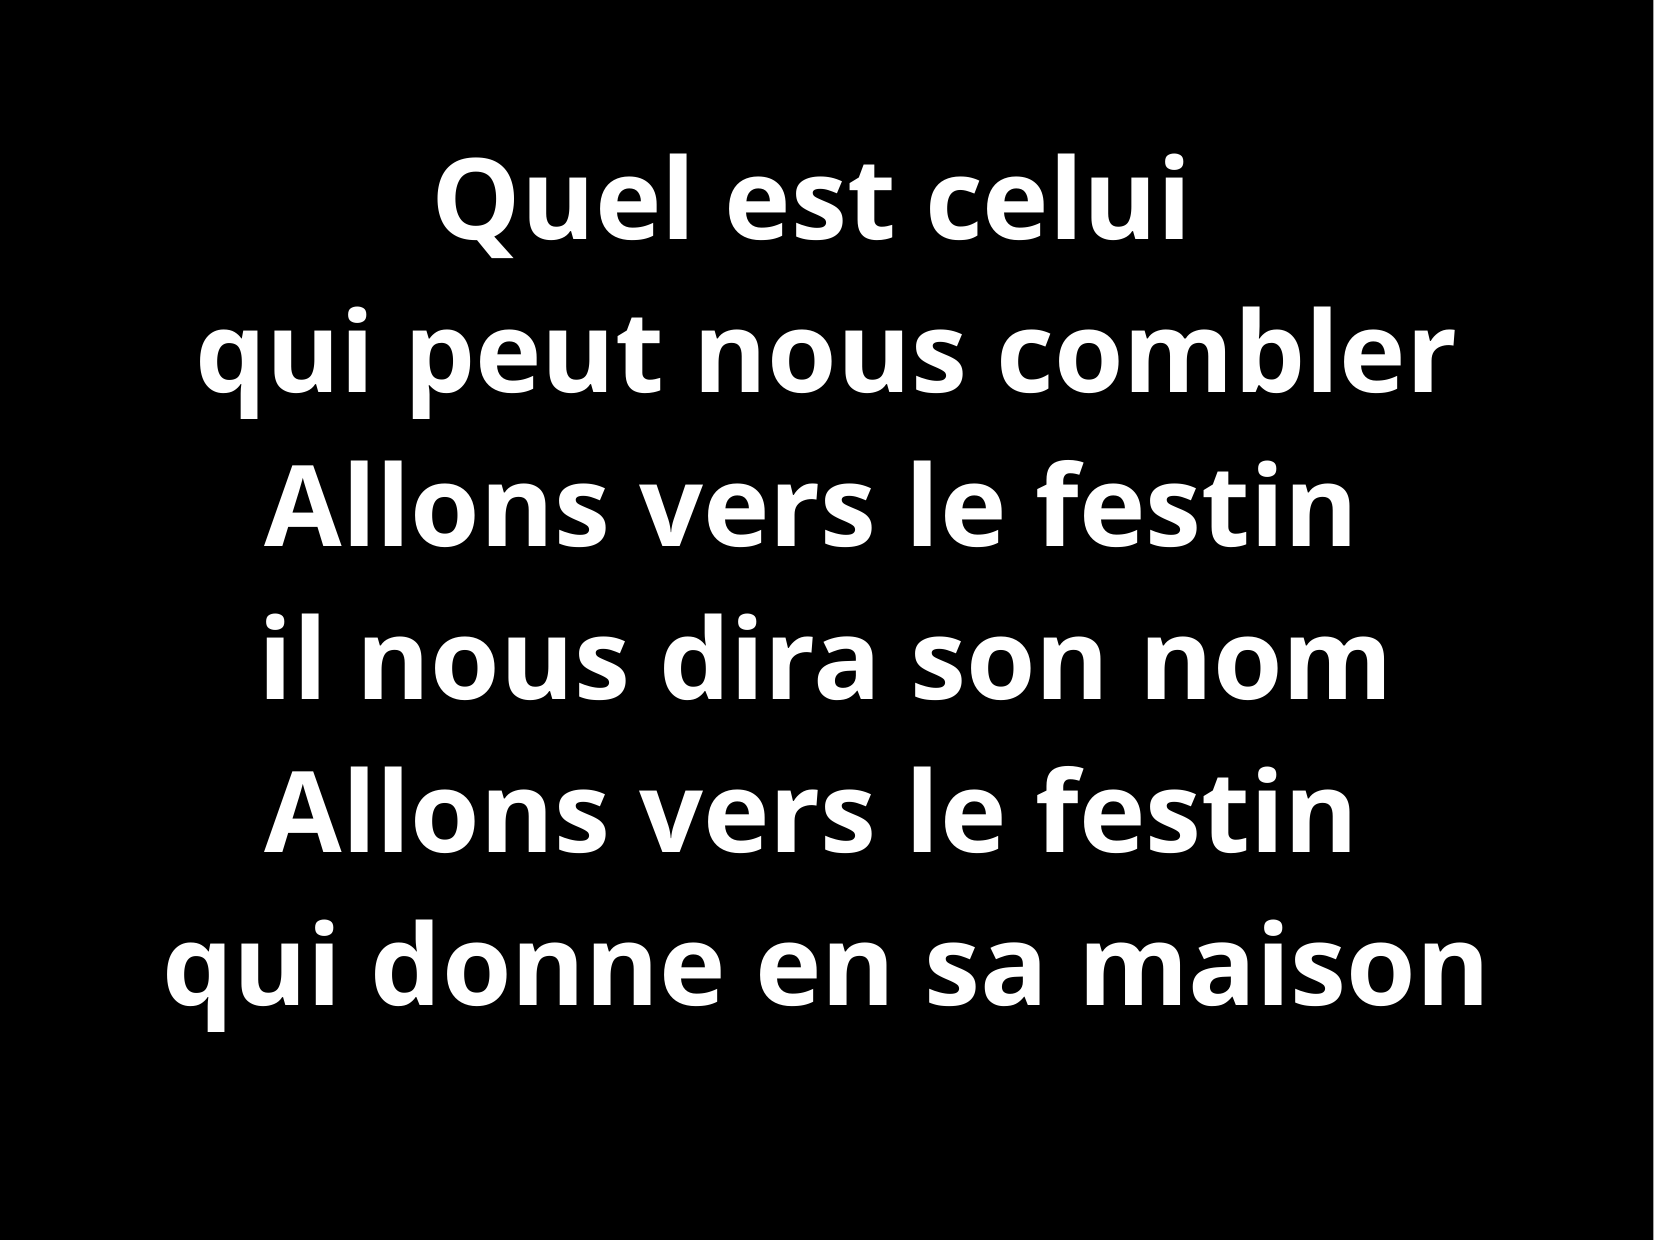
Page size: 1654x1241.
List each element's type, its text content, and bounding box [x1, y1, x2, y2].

subtitle Quel est celui qui peut nous combler Allons vers le festin il nous dira son nom Allons vers le festin qui donne en sa maison [82, 49, 1571, 1109]
